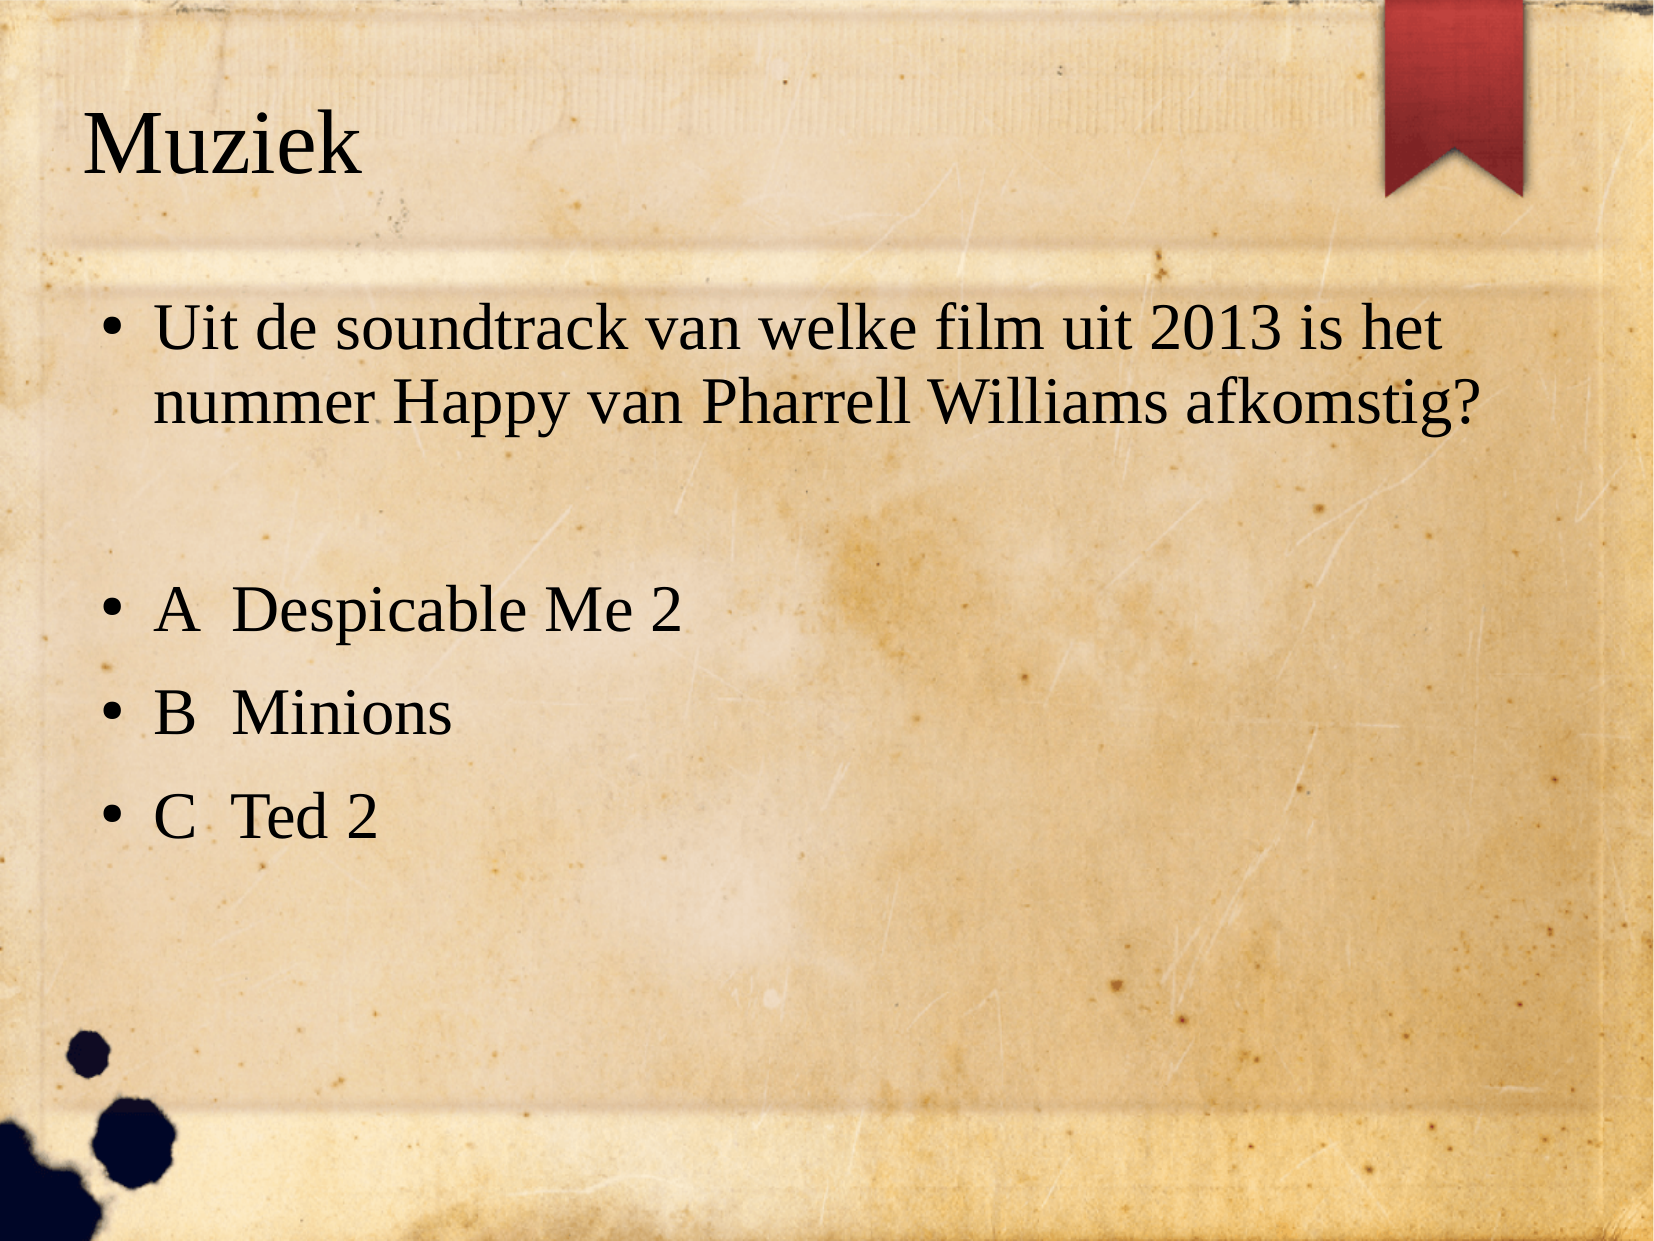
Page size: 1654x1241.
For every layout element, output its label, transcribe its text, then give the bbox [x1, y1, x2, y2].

list Uit de soundtrack van welke film uit 2013 is het nummer Happy van Pharrell Williams afkomstig? A Despicable Me 2 B Minions C Ted 2 [82, 290, 1538, 1010]
picture [0, 0, 1654, 1241]
title Muziek [82, 49, 1347, 237]
